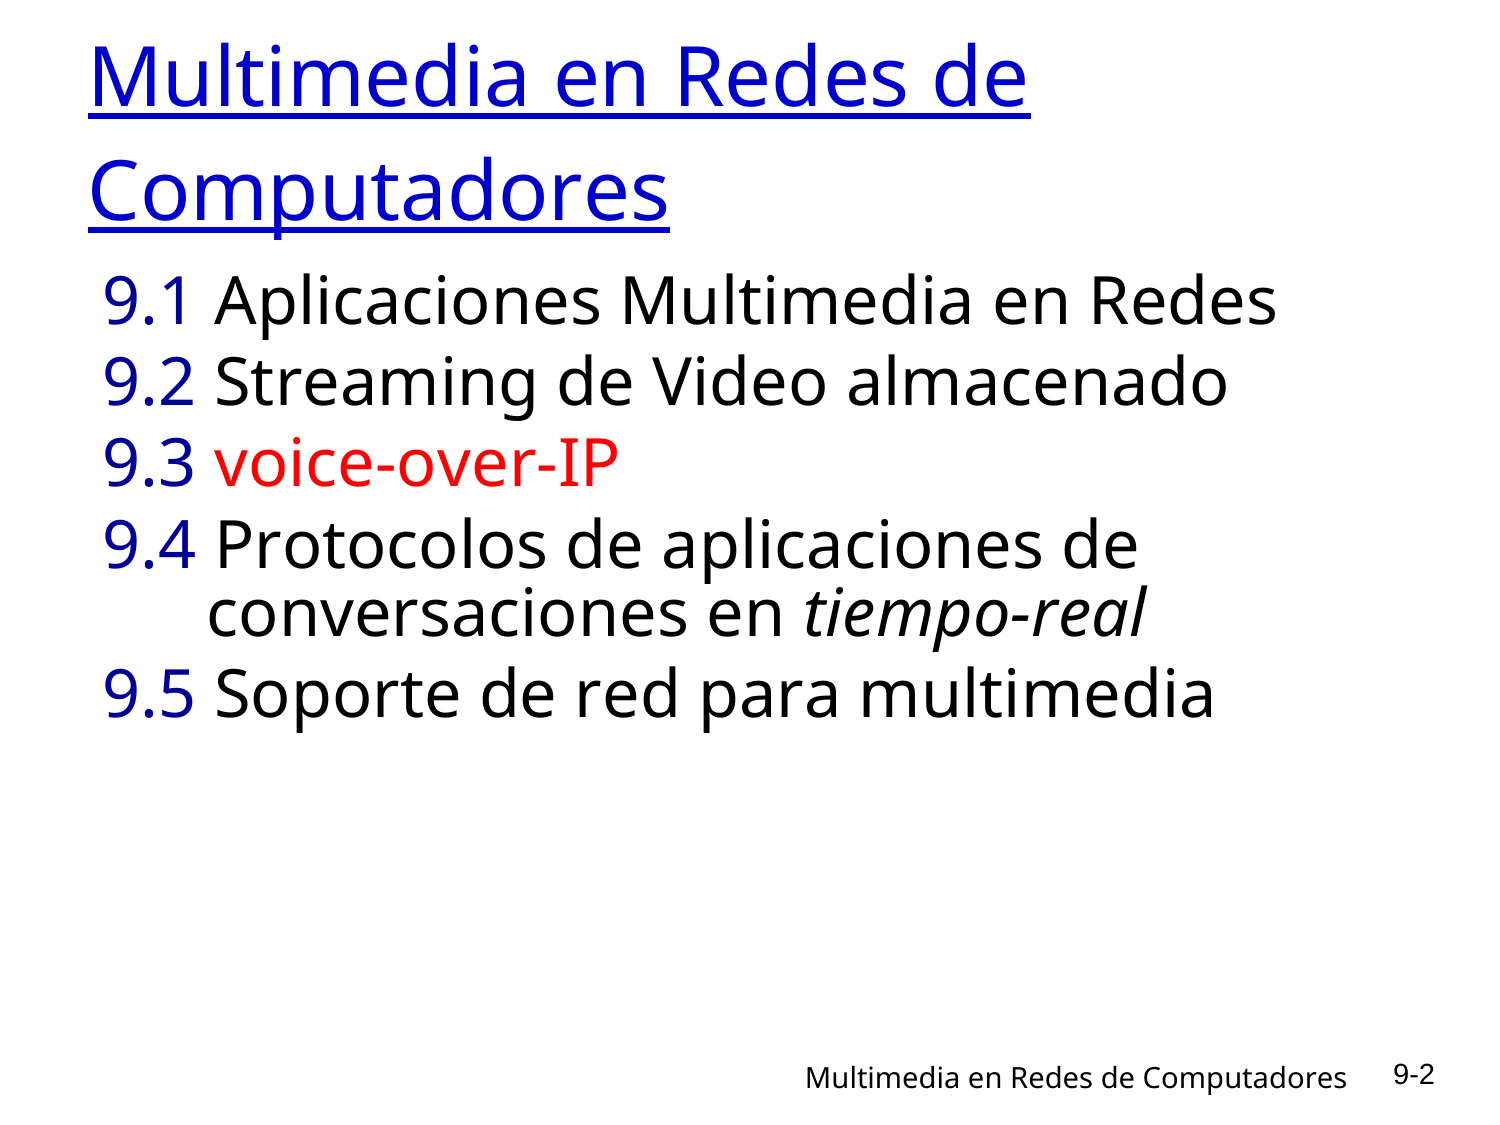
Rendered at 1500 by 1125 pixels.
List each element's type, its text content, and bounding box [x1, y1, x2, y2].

title Multimedia en Redes de Computadores [87, 37, 1363, 226]
list 9.1 Aplicaciones Multimedia en Redes 9.2 Streaming de Video almacenado 9.3 voice-over-IP 9.4 Protocolos de aplicaciones de conversaciones en tiempo-real 9.5 Soporte de red para multimedia [87, 262, 1361, 1025]
